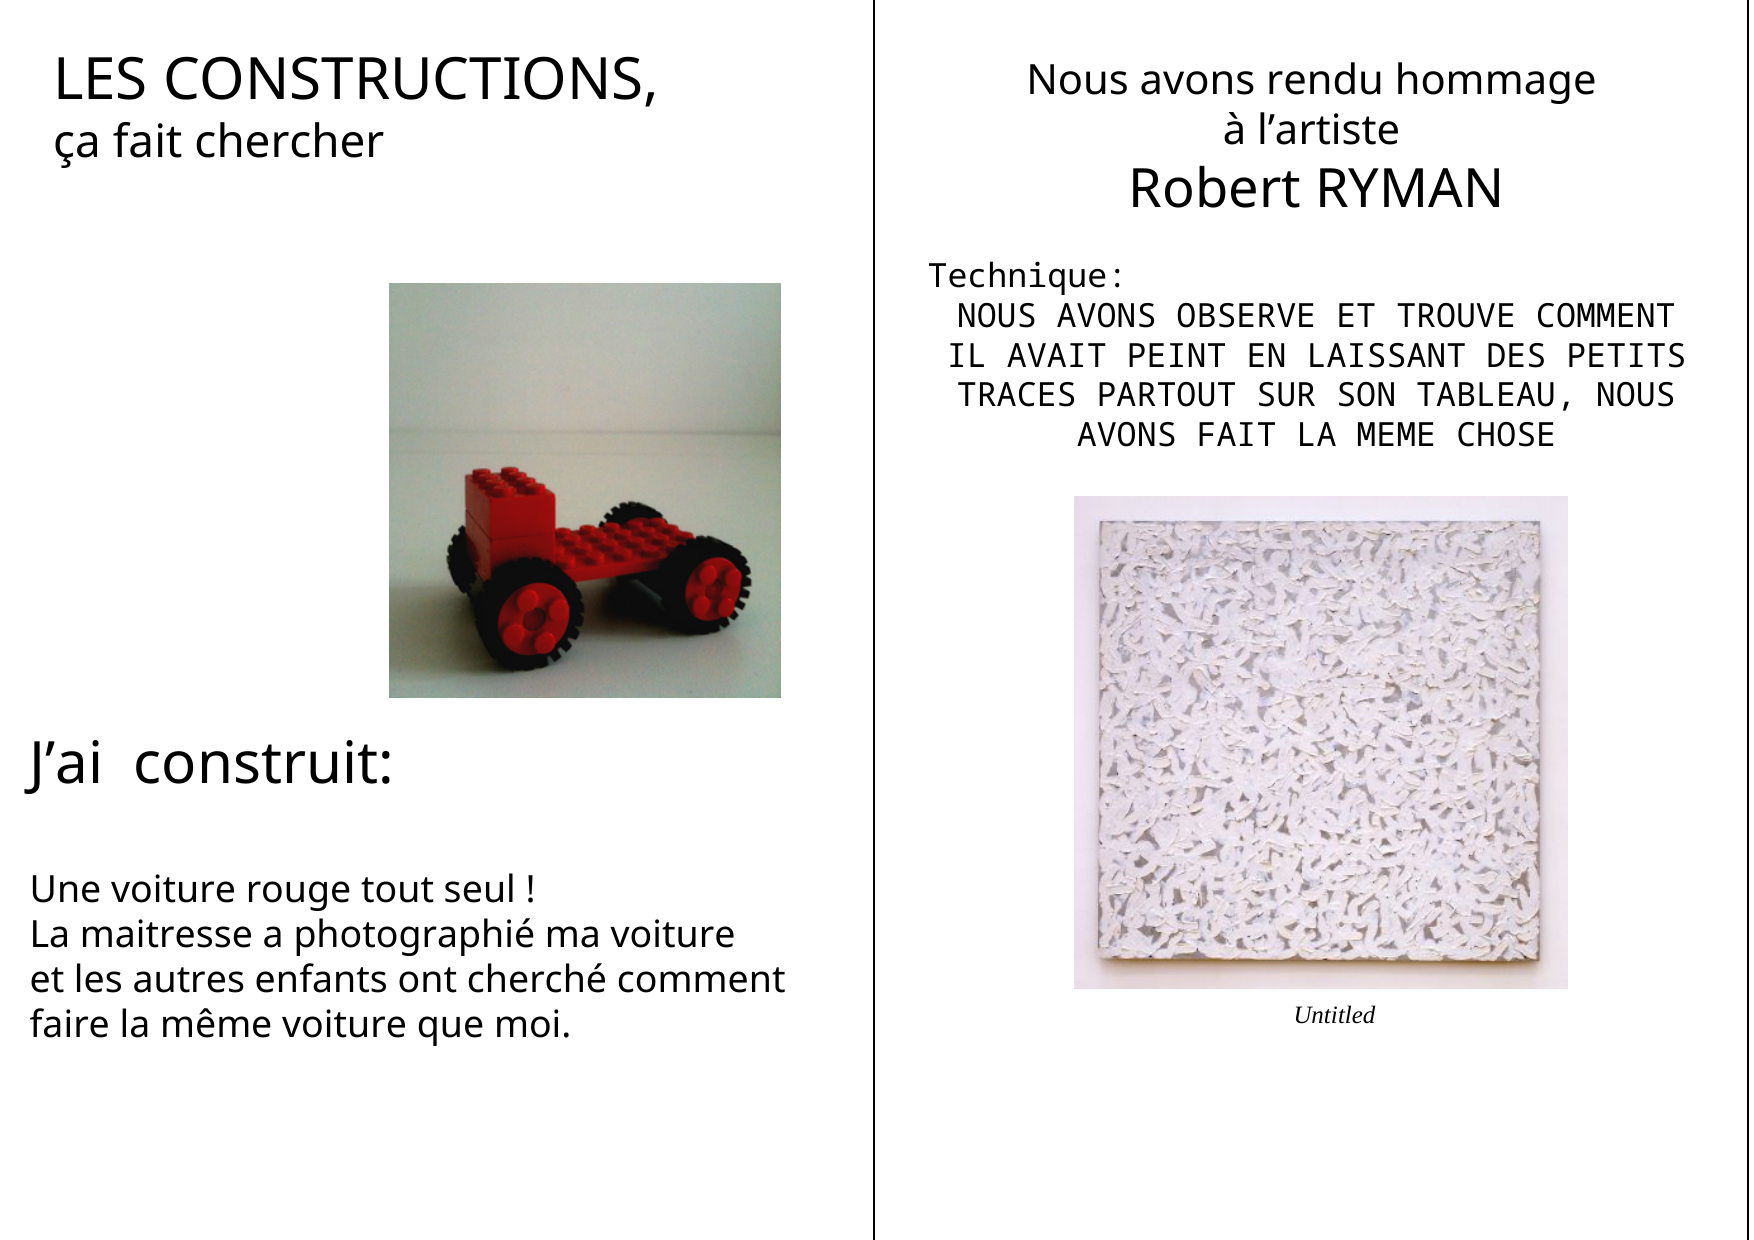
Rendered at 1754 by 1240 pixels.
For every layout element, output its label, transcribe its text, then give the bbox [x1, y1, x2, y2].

text_box J’ai construit: Une voiture rouge tout seul ! La maitresse a photographié ma voiture et les autres enfants ont cherché comment faire la même voiture que moi. [23, 649, 804, 1217]
text_box Technique: NOUS AVONS OBSERVE ET TROUVE COMMENT IL AVAIT PEINT EN LAISSANT DES PETITS TRACES PARTOUT SUR SON TABLEAU, NOUS AVONS FAIT LA MEME CHOSE [921, 247, 1713, 497]
text_box LES CONSTRUCTIONS, ça fait chercher [47, 35, 804, 260]
picture [389, 283, 781, 698]
text_box Nous avons rendu hommage à l’artiste Robert RYMAN [921, 47, 1713, 247]
text_box Untitled [1287, 992, 1394, 1044]
picture [1074, 496, 1568, 989]
